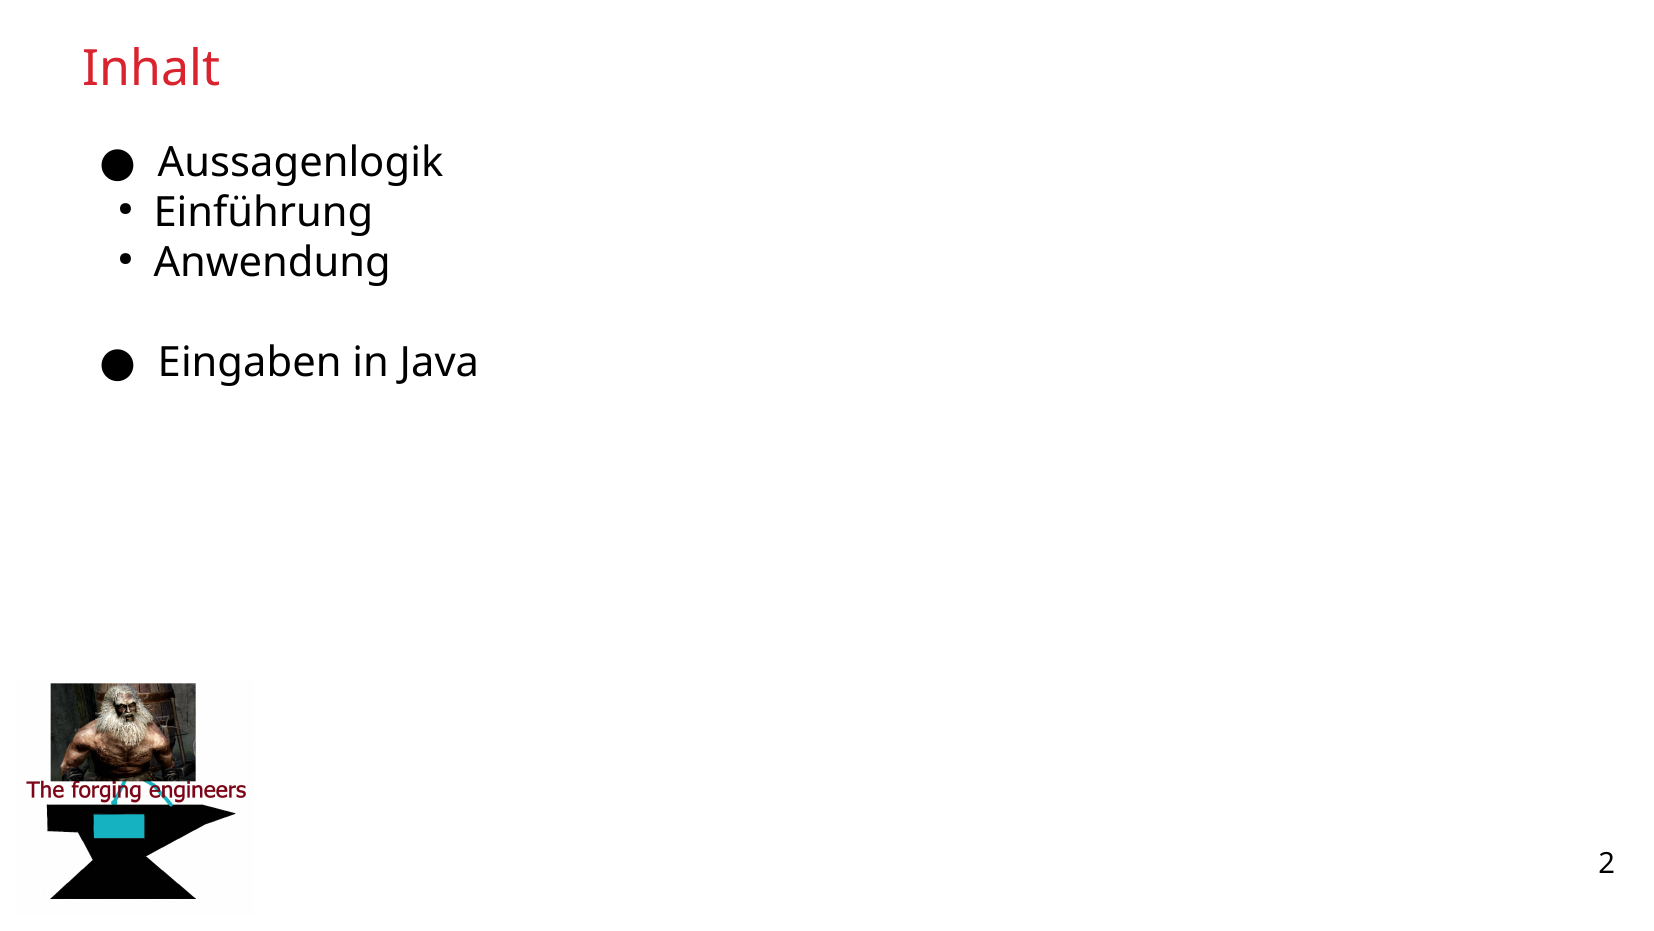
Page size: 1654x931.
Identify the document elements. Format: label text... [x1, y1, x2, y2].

subtitle Aussagenlogik Einführung Anwendung Eingaben in Java [82, 134, 1571, 650]
picture [17, 679, 254, 916]
title Inhalt [82, 37, 1571, 95]
